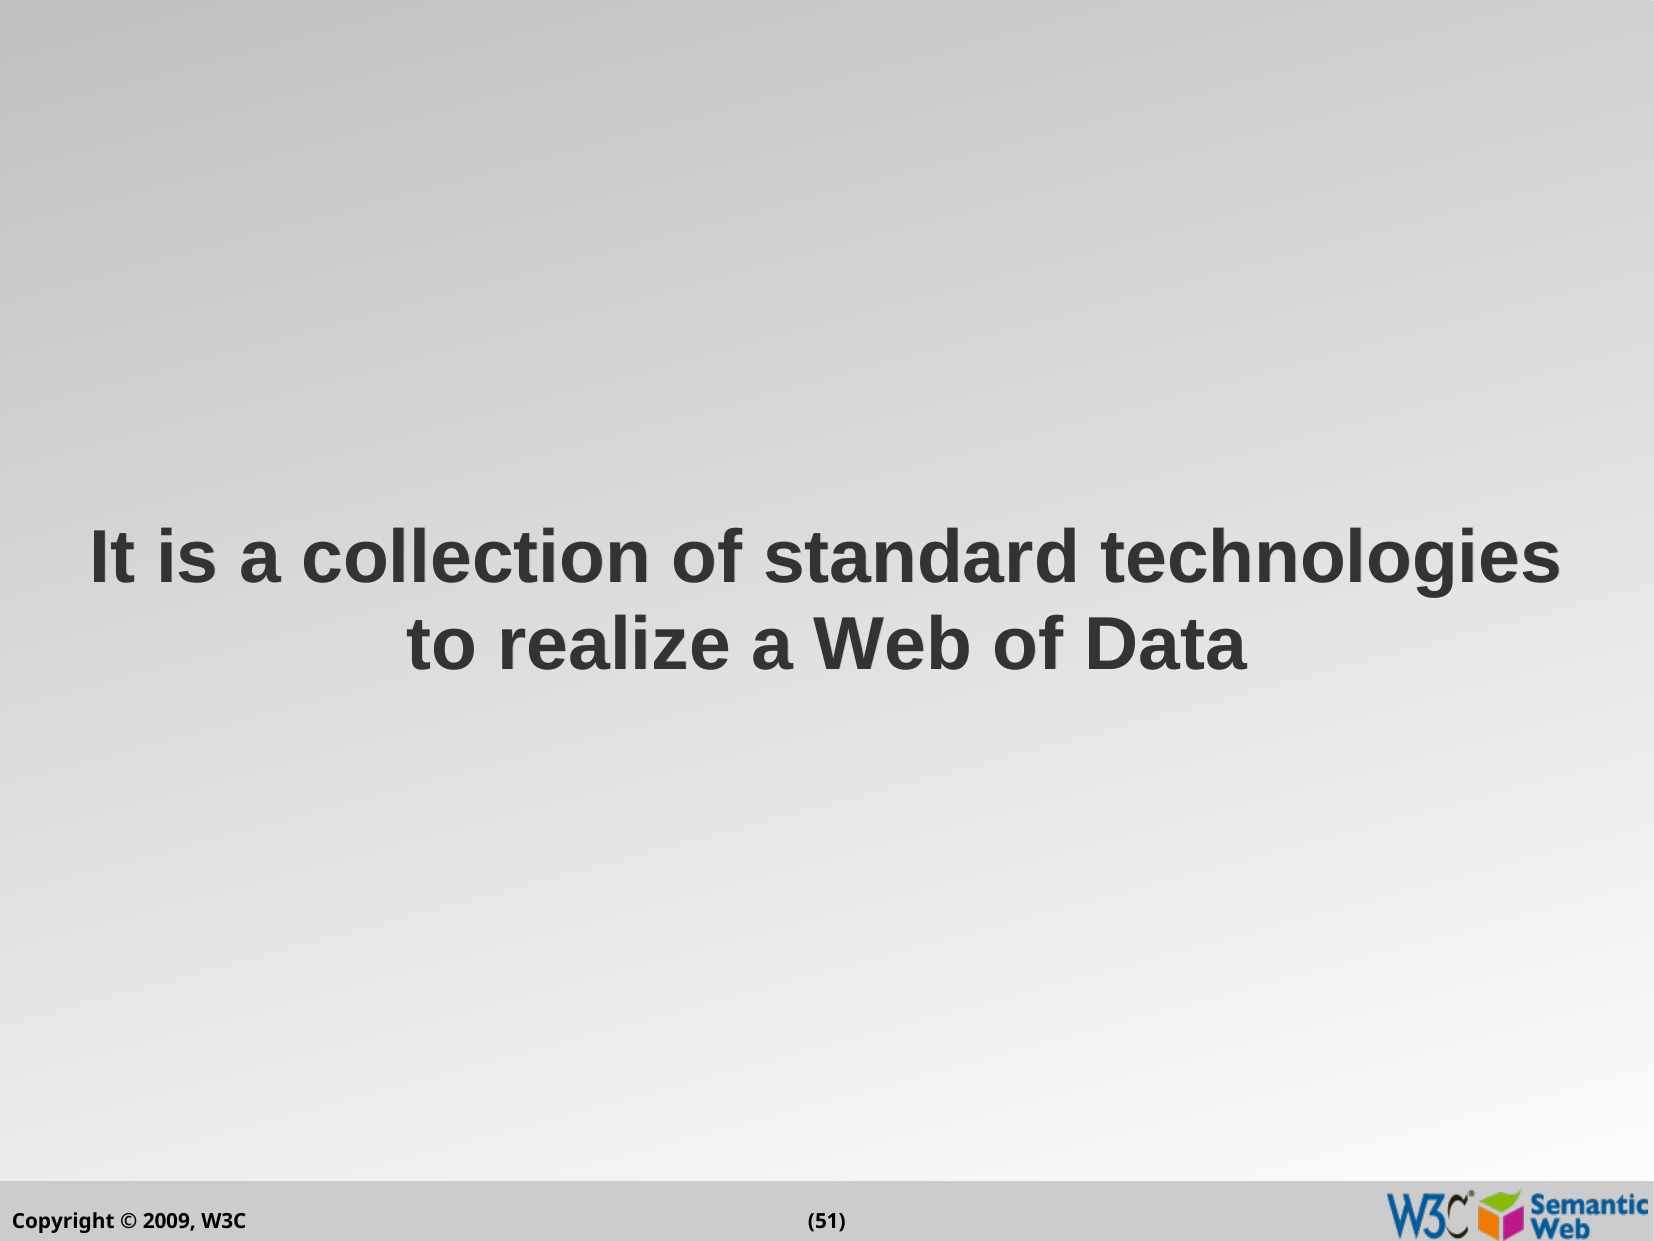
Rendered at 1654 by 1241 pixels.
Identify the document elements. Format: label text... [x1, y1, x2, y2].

title It is a collection of standard technologies to realize a Web of Data [59, 512, 1595, 684]
picture [1387, 1187, 1648, 1241]
